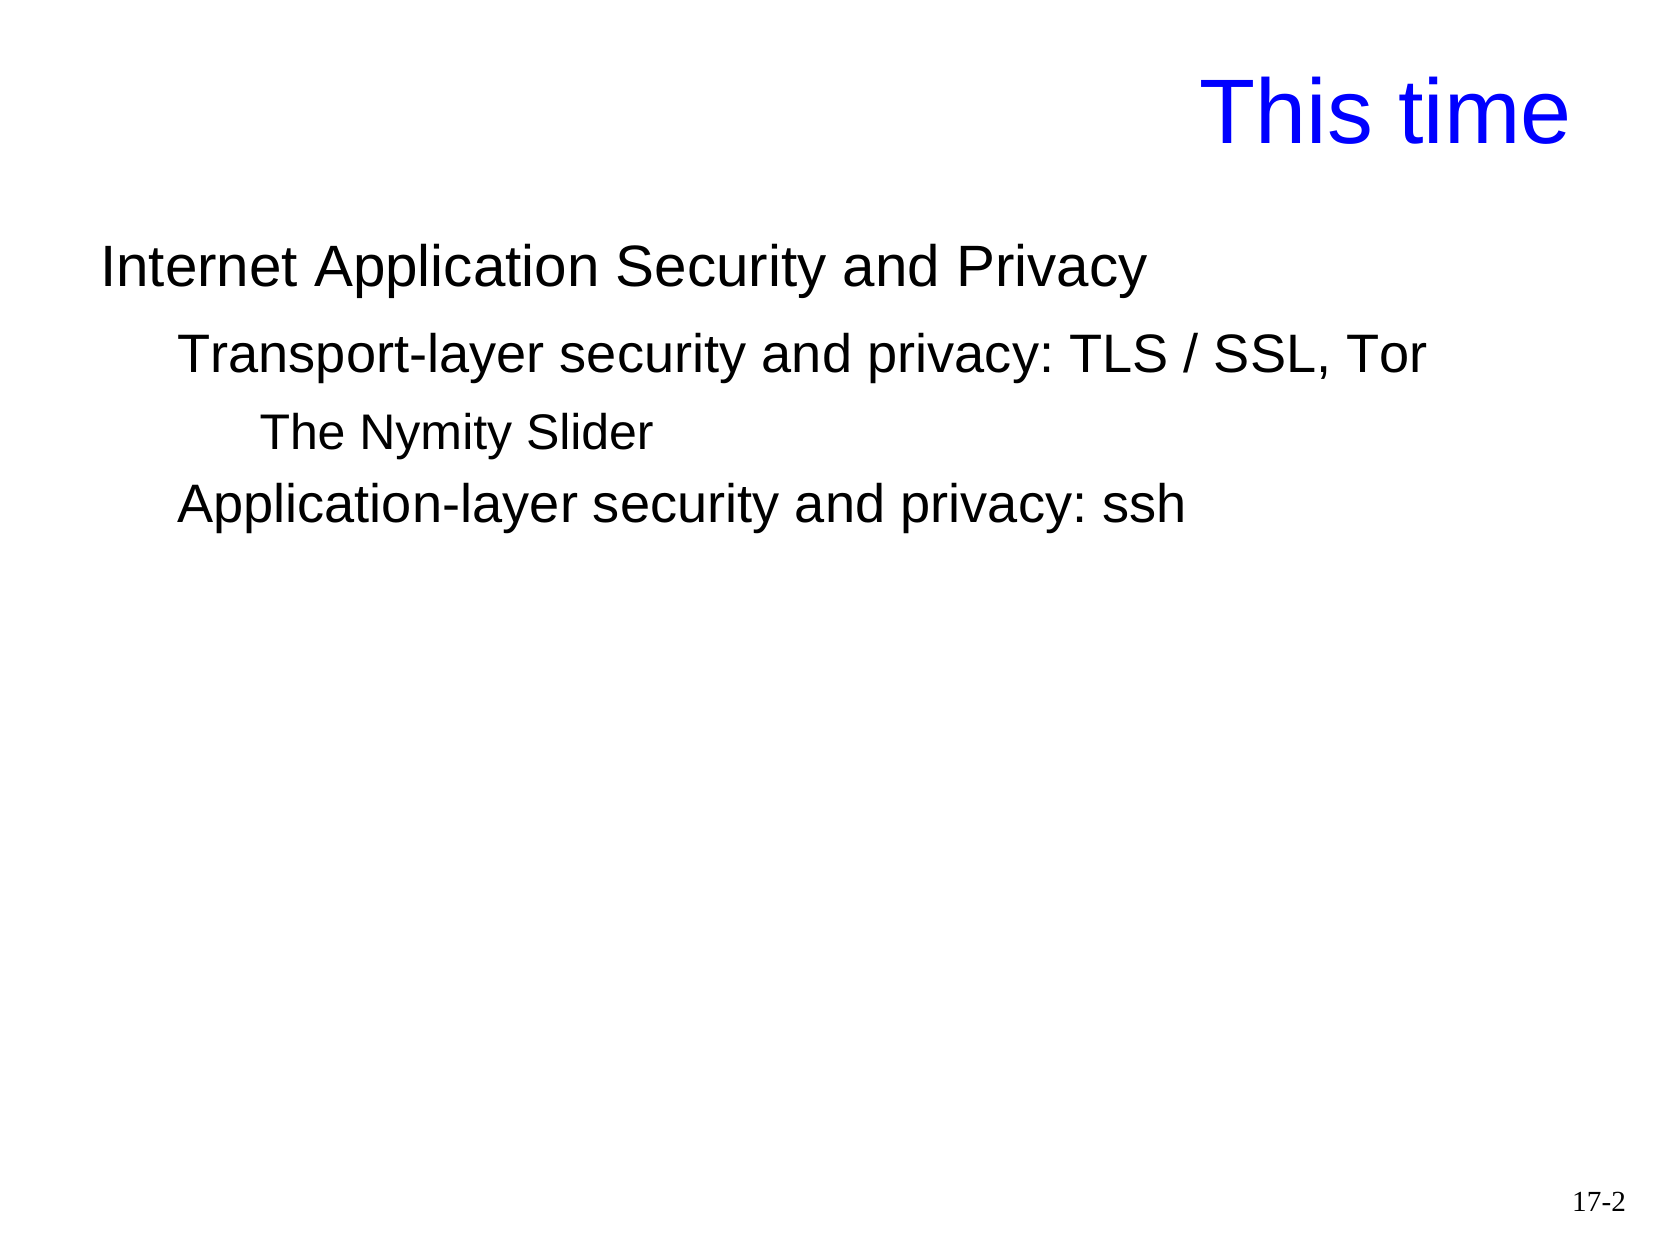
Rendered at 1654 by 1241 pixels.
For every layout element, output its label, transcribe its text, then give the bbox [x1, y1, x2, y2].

title This time [84, 18, 1573, 211]
list Internet Application Security and Privacy Transport-layer security and privacy: TLS / SSL, Tor The Nymity Slider Application-layer security and privacy: ssh [82, 237, 1571, 1156]
